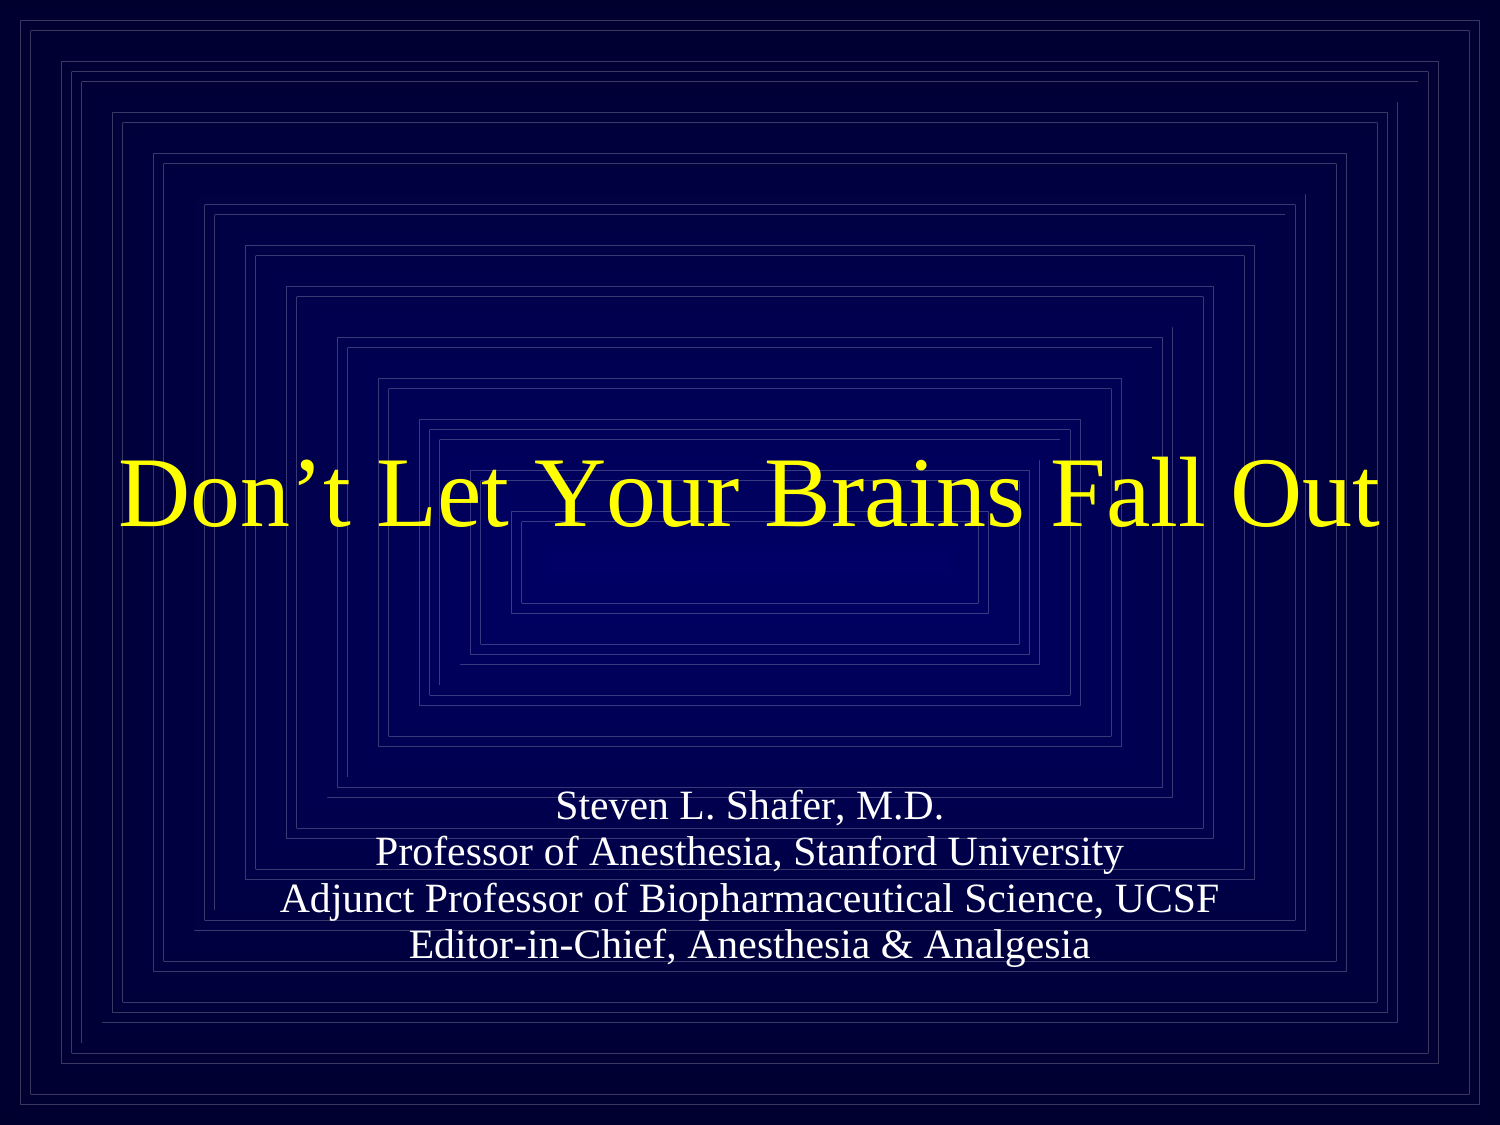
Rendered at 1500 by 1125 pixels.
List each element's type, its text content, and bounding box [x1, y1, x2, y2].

text_box Steven L. Shafer, M.D. Professor of Anesthesia, Stanford University Adjunct Professor of Biopharmaceutical Science, UCSF Editor-in-Chief, Anesthesia & Analgesia [0, 774, 1500, 1063]
title Don’t Let Your Brains Fall Out [0, 150, 1500, 774]
